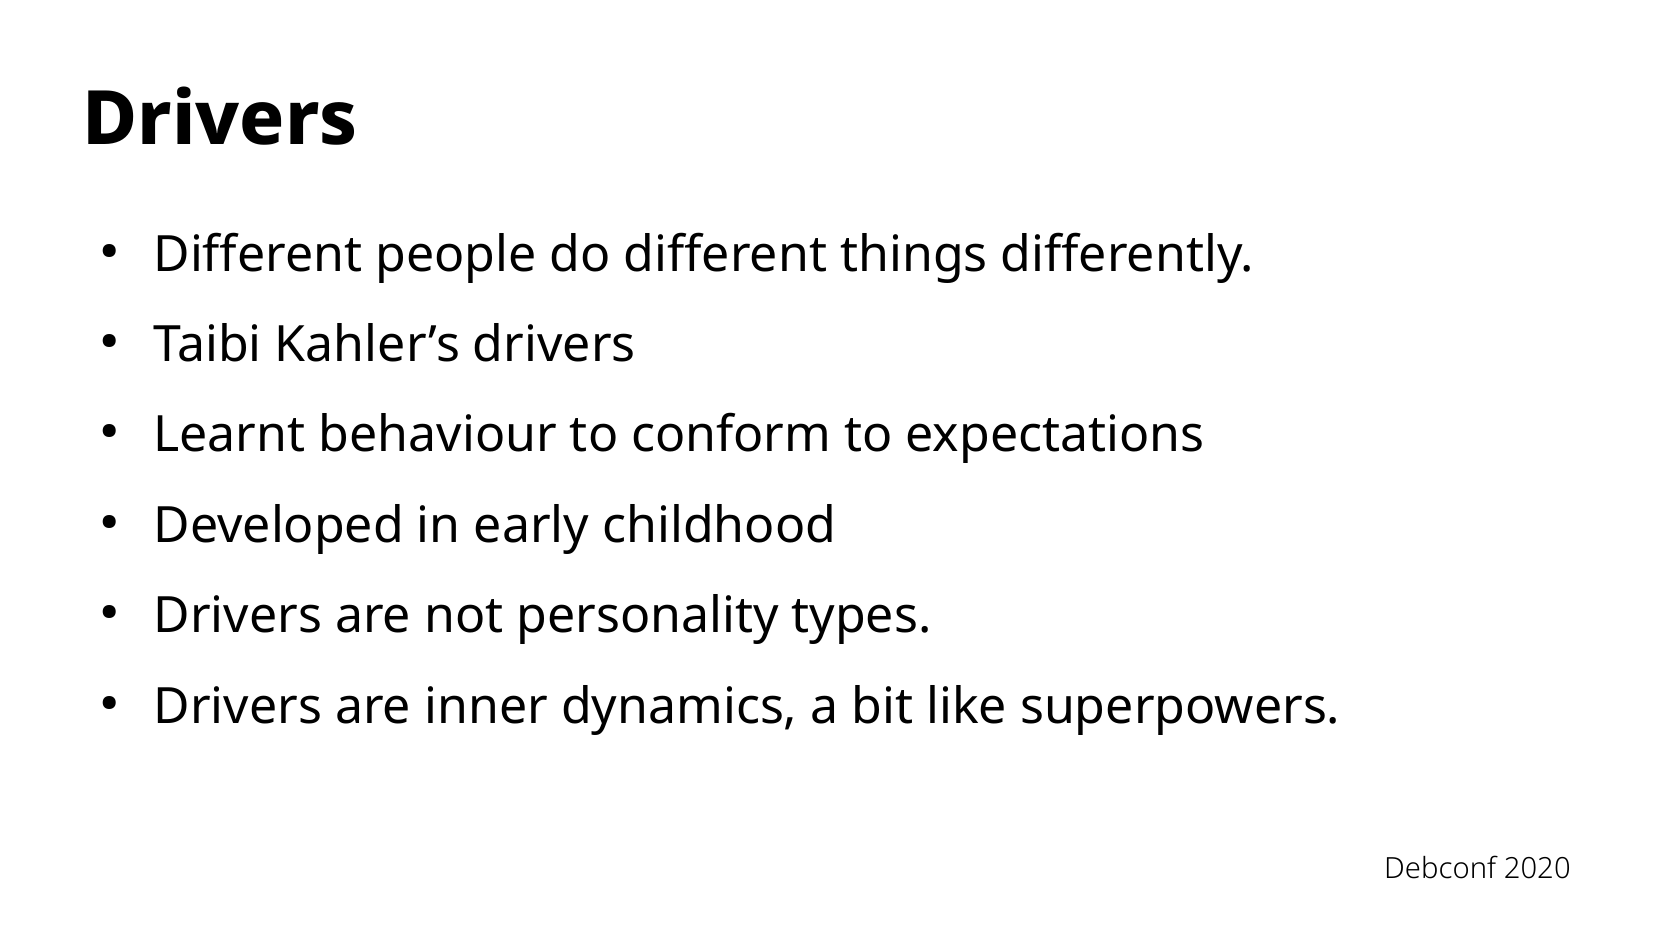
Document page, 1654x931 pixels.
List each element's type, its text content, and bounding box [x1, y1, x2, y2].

list Different people do different things differently. Taibi Kahler’s drivers Learnt behaviour to conform to expectations Developed in early childhood Drivers are not personality types. Drivers are inner dynamics, a bit like superpowers. [82, 217, 1571, 758]
title Drivers [82, 37, 1571, 193]
